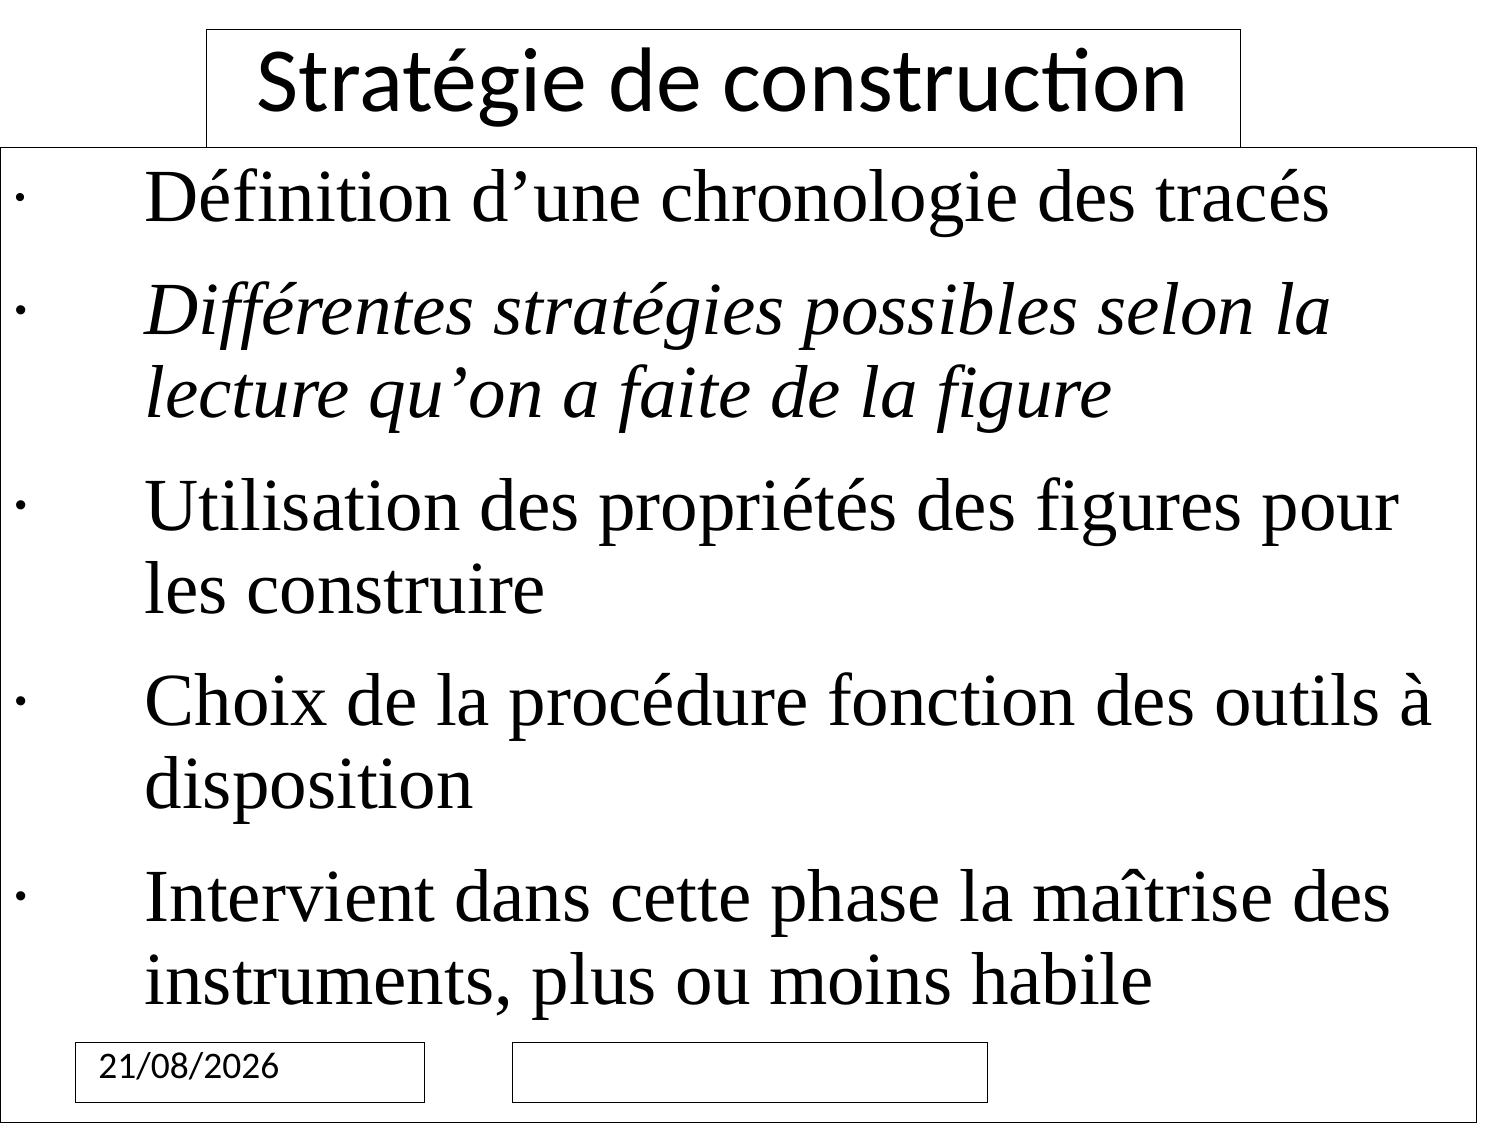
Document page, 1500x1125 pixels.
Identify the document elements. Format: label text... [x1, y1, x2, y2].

title Stratégie de construction [206, 29, 1241, 147]
list Définition d’une chronologie des tracés Différentes stratégies possibles selon la lecture qu’on a faite de la figure Utilisation des propriétés des figures pour les construire Choix de la procédure fonction des outils à disposition Intervient dans cette phase la maîtrise des instruments, plus ou moins habile Contrôle A chaque étape ou à la fin Perceptif ou/et à l’aide des instruments [0, 147, 1477, 1123]
